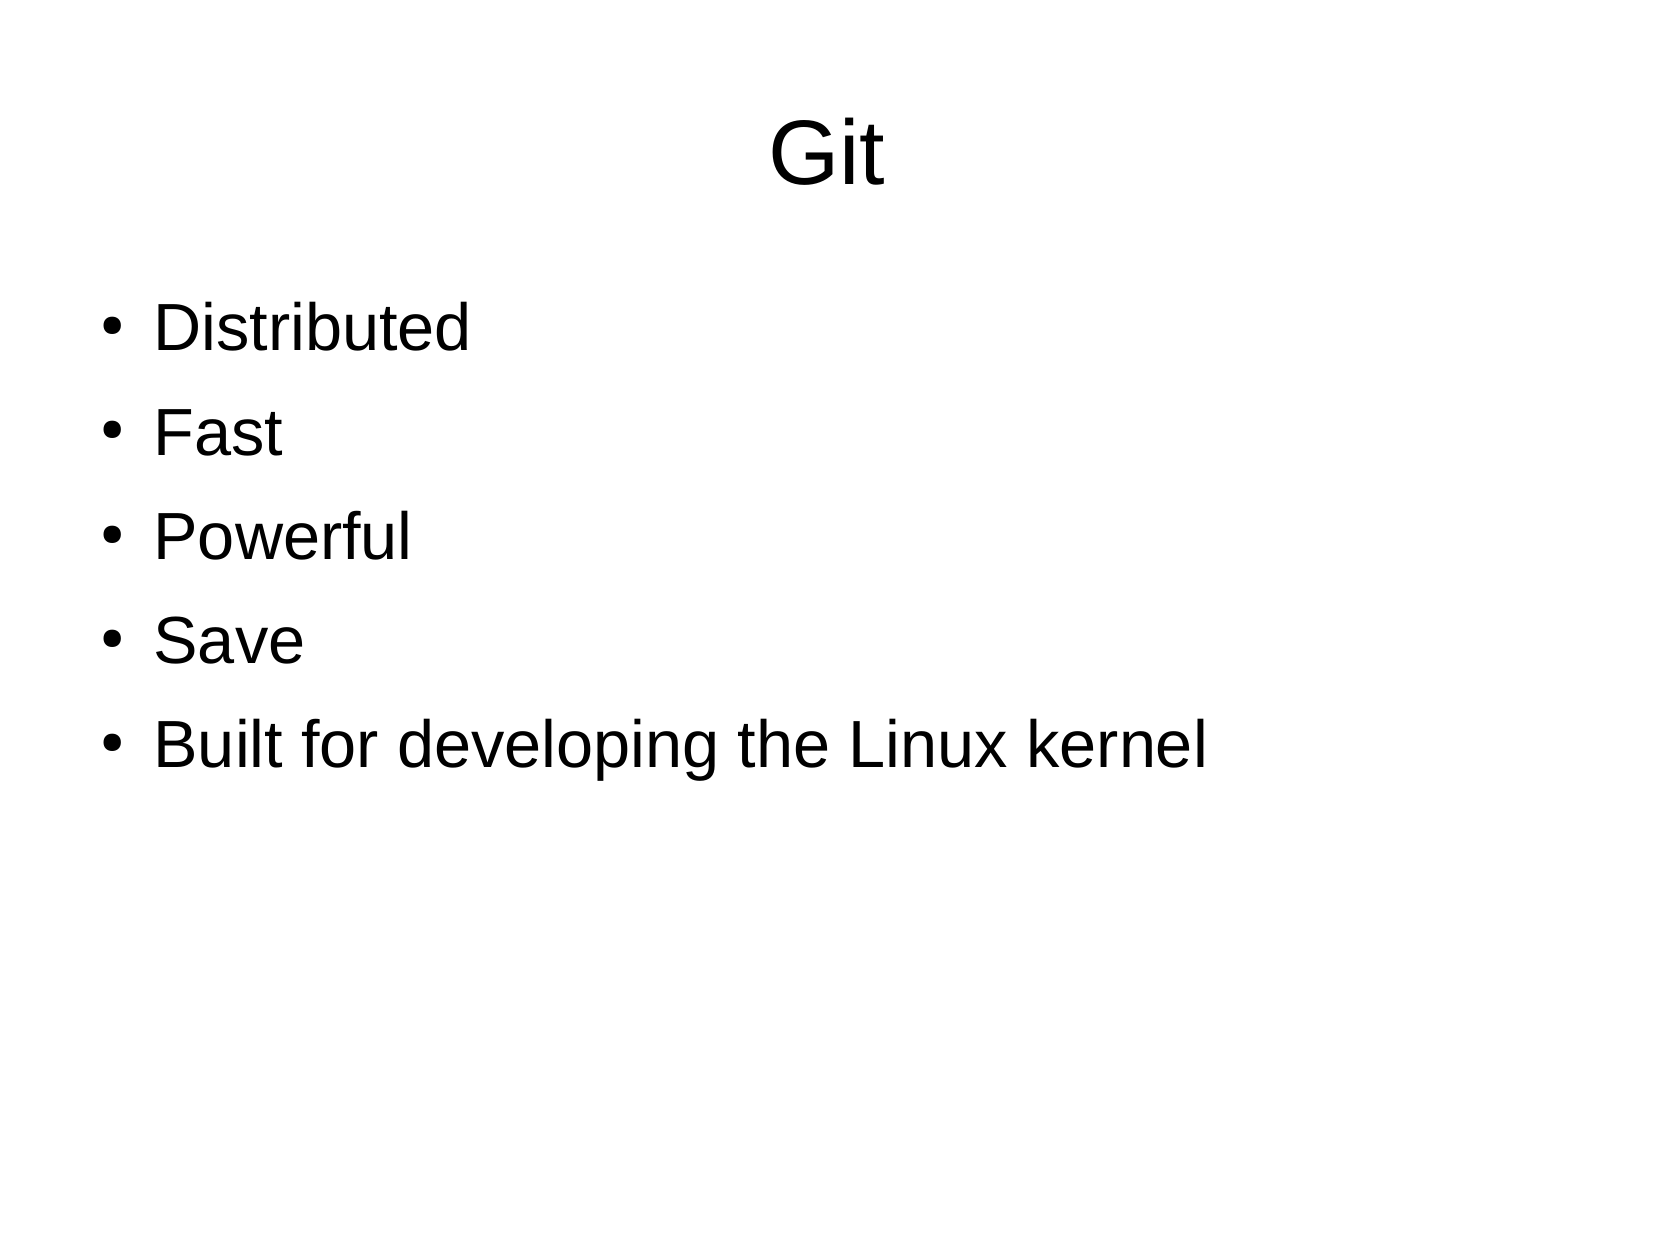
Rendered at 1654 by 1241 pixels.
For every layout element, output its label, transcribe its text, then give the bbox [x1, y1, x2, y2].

list Distributed Fast Powerful Save Built for developing the Linux kernel [82, 290, 1571, 1109]
title Git [82, 49, 1571, 257]
